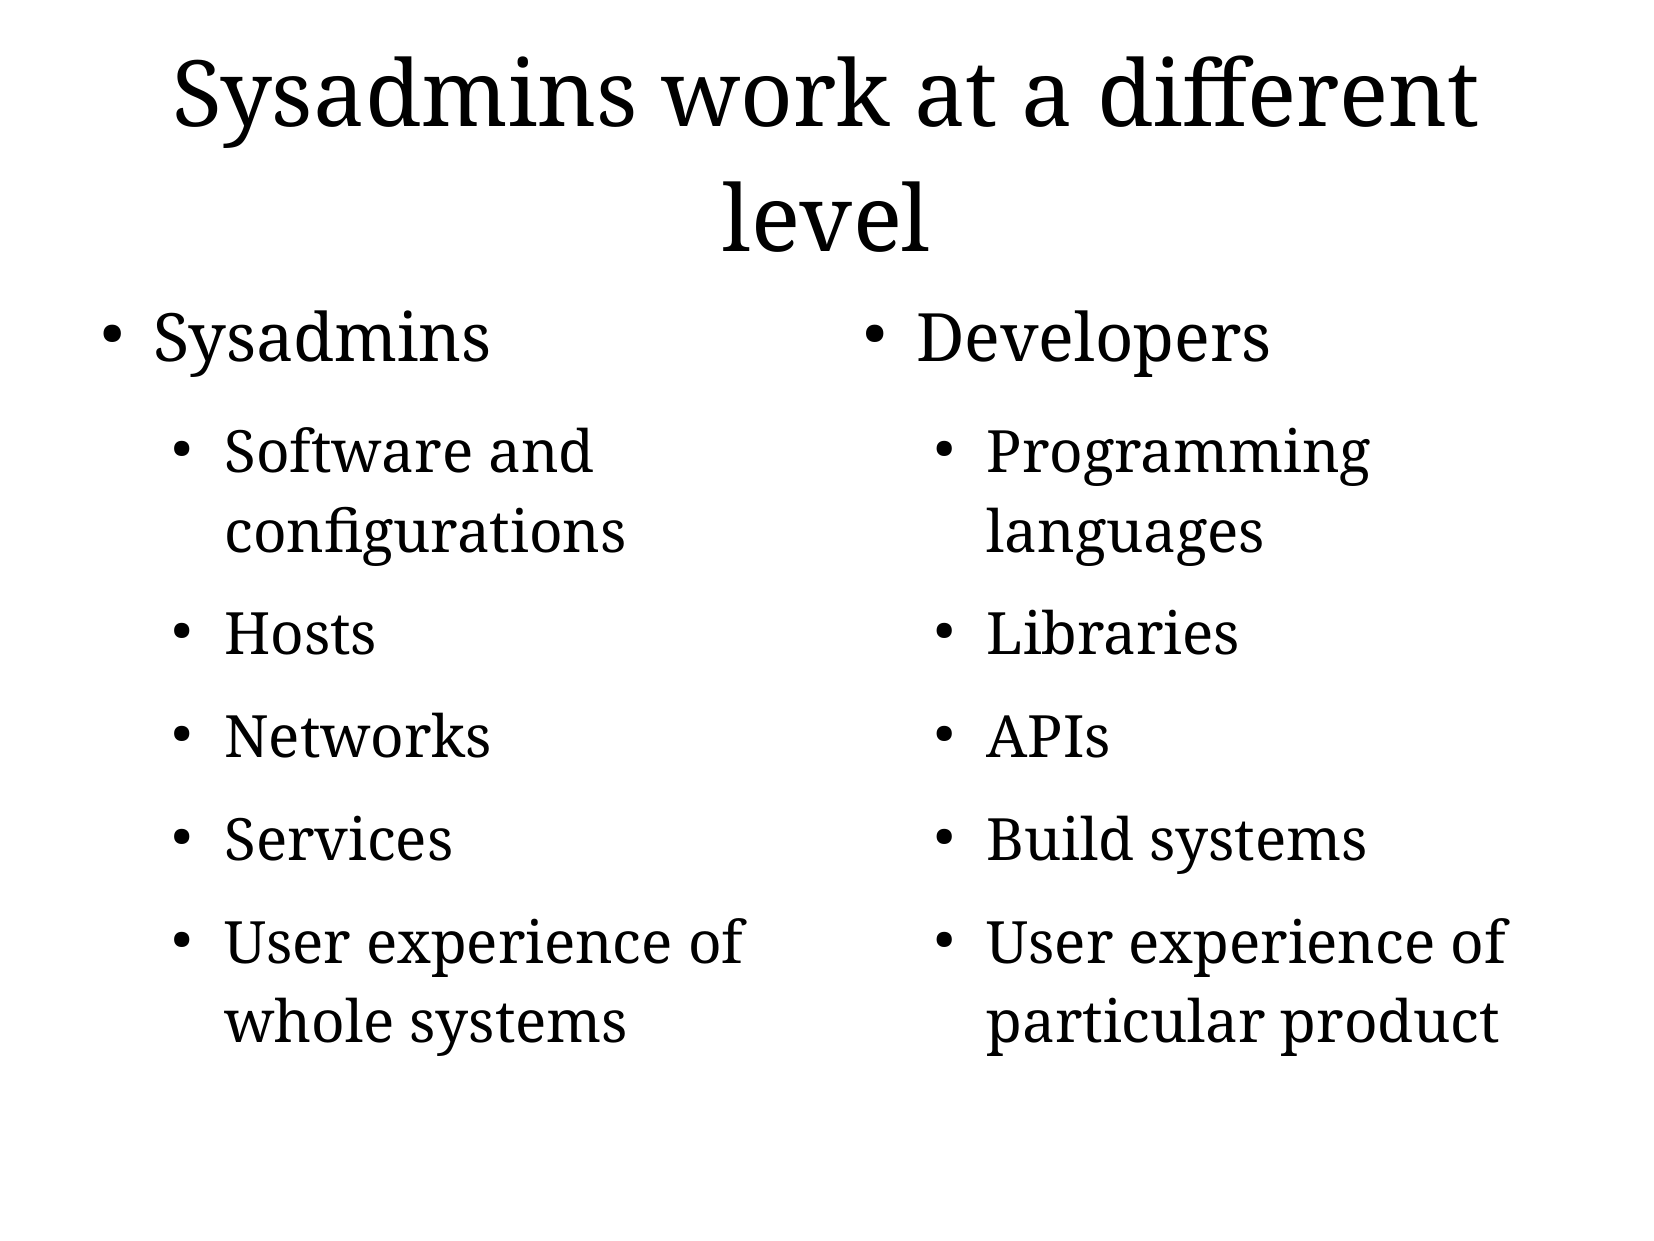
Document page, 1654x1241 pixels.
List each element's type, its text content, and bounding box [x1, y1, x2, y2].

list Developers Programming languages Libraries APIs Build systems User experience of particular product [845, 290, 1572, 1109]
title Sysadmins work at a different level [82, 49, 1571, 257]
list Sysadmins Software and configurations Hosts Networks Services User experience of whole systems [82, 290, 809, 1109]
